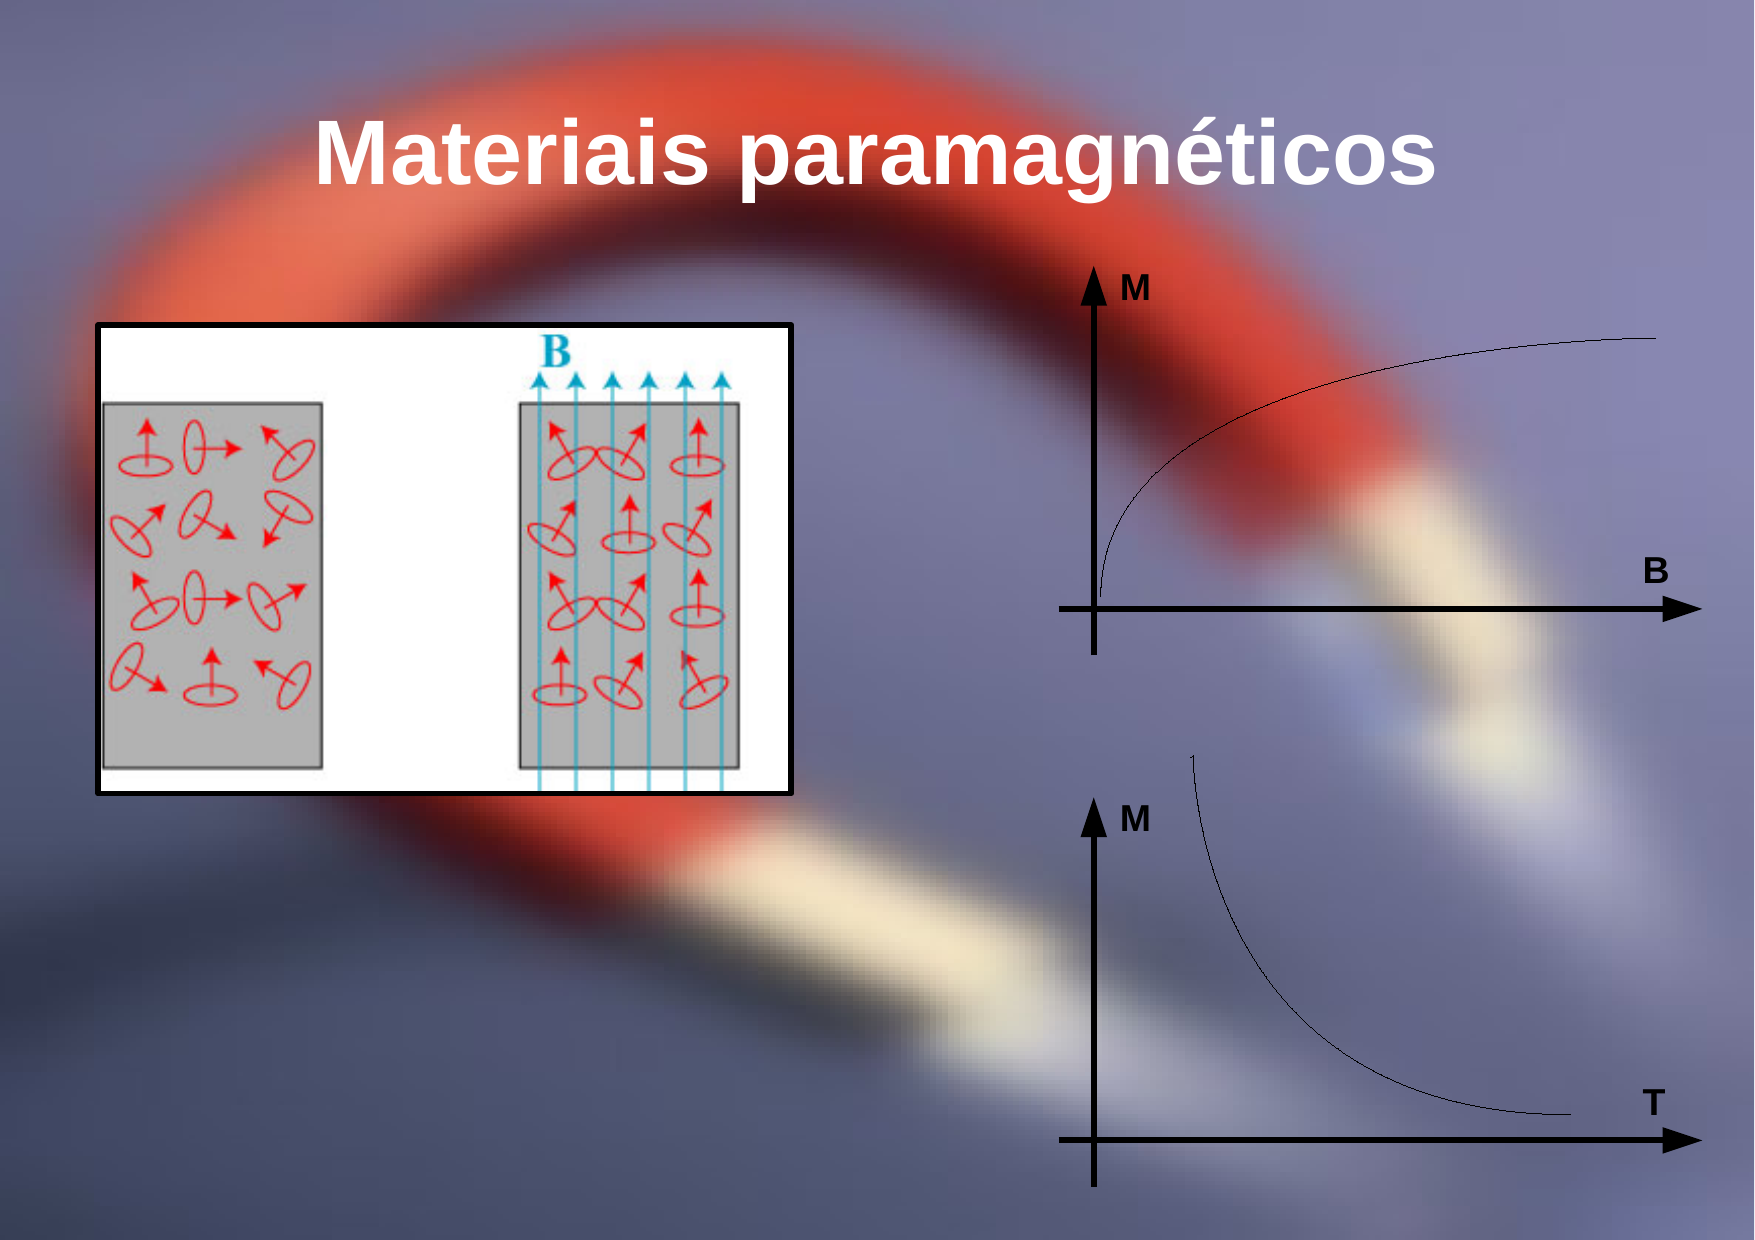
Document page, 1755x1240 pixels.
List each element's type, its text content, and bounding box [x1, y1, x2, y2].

title Materiais paramagnéticos [87, 49, 1667, 257]
text_box B [1628, 542, 1685, 601]
text_box M [1105, 790, 1166, 849]
text_box M [1105, 258, 1166, 317]
picture [0, 0, 1755, 1240]
text_box T [1628, 1073, 1681, 1132]
